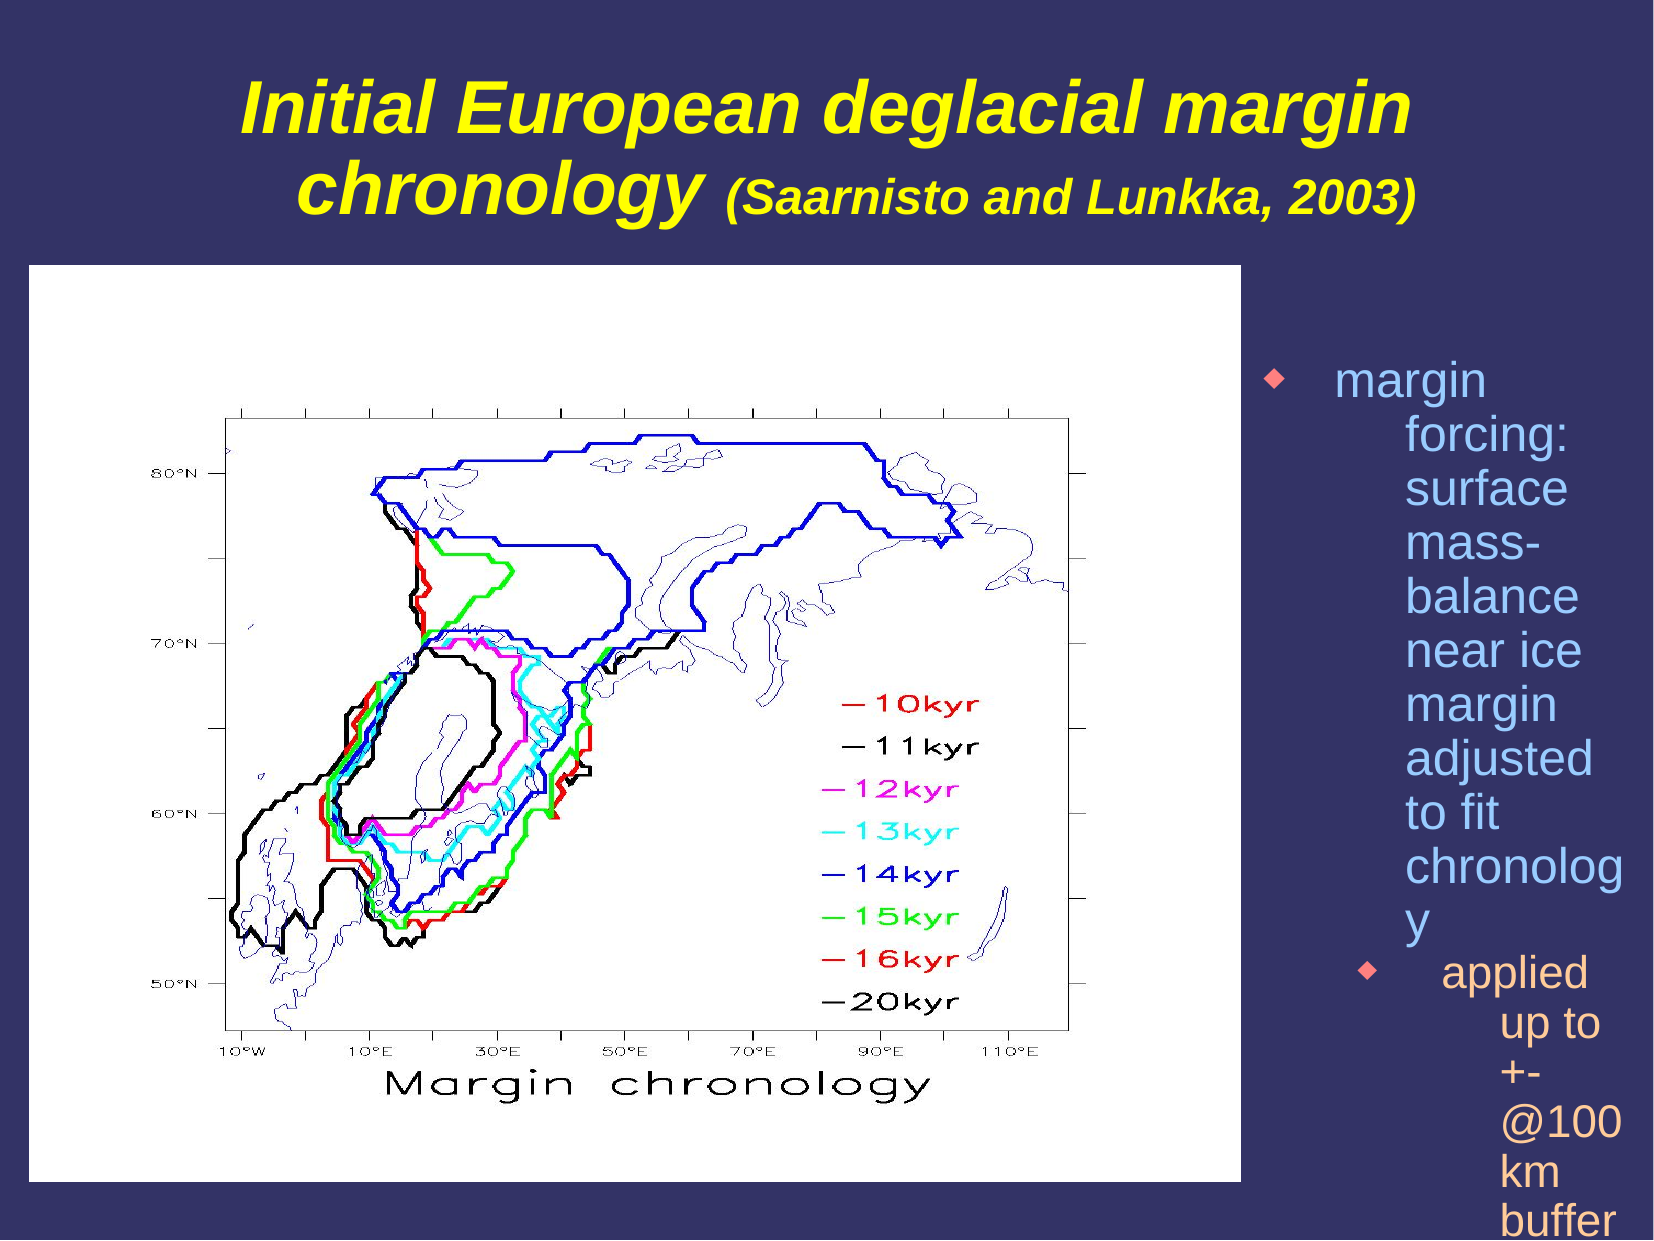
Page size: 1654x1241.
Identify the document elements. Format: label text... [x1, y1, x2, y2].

title Initial European deglacial margin chronology (Saarnisto and Lunkka, 2003) [121, 49, 1534, 250]
list margin forcing: surface mass-balance near ice margin adjusted to fit chronology applied up to +- @100 km buffer zone [1240, 354, 1647, 1109]
picture [29, 265, 1241, 1182]
